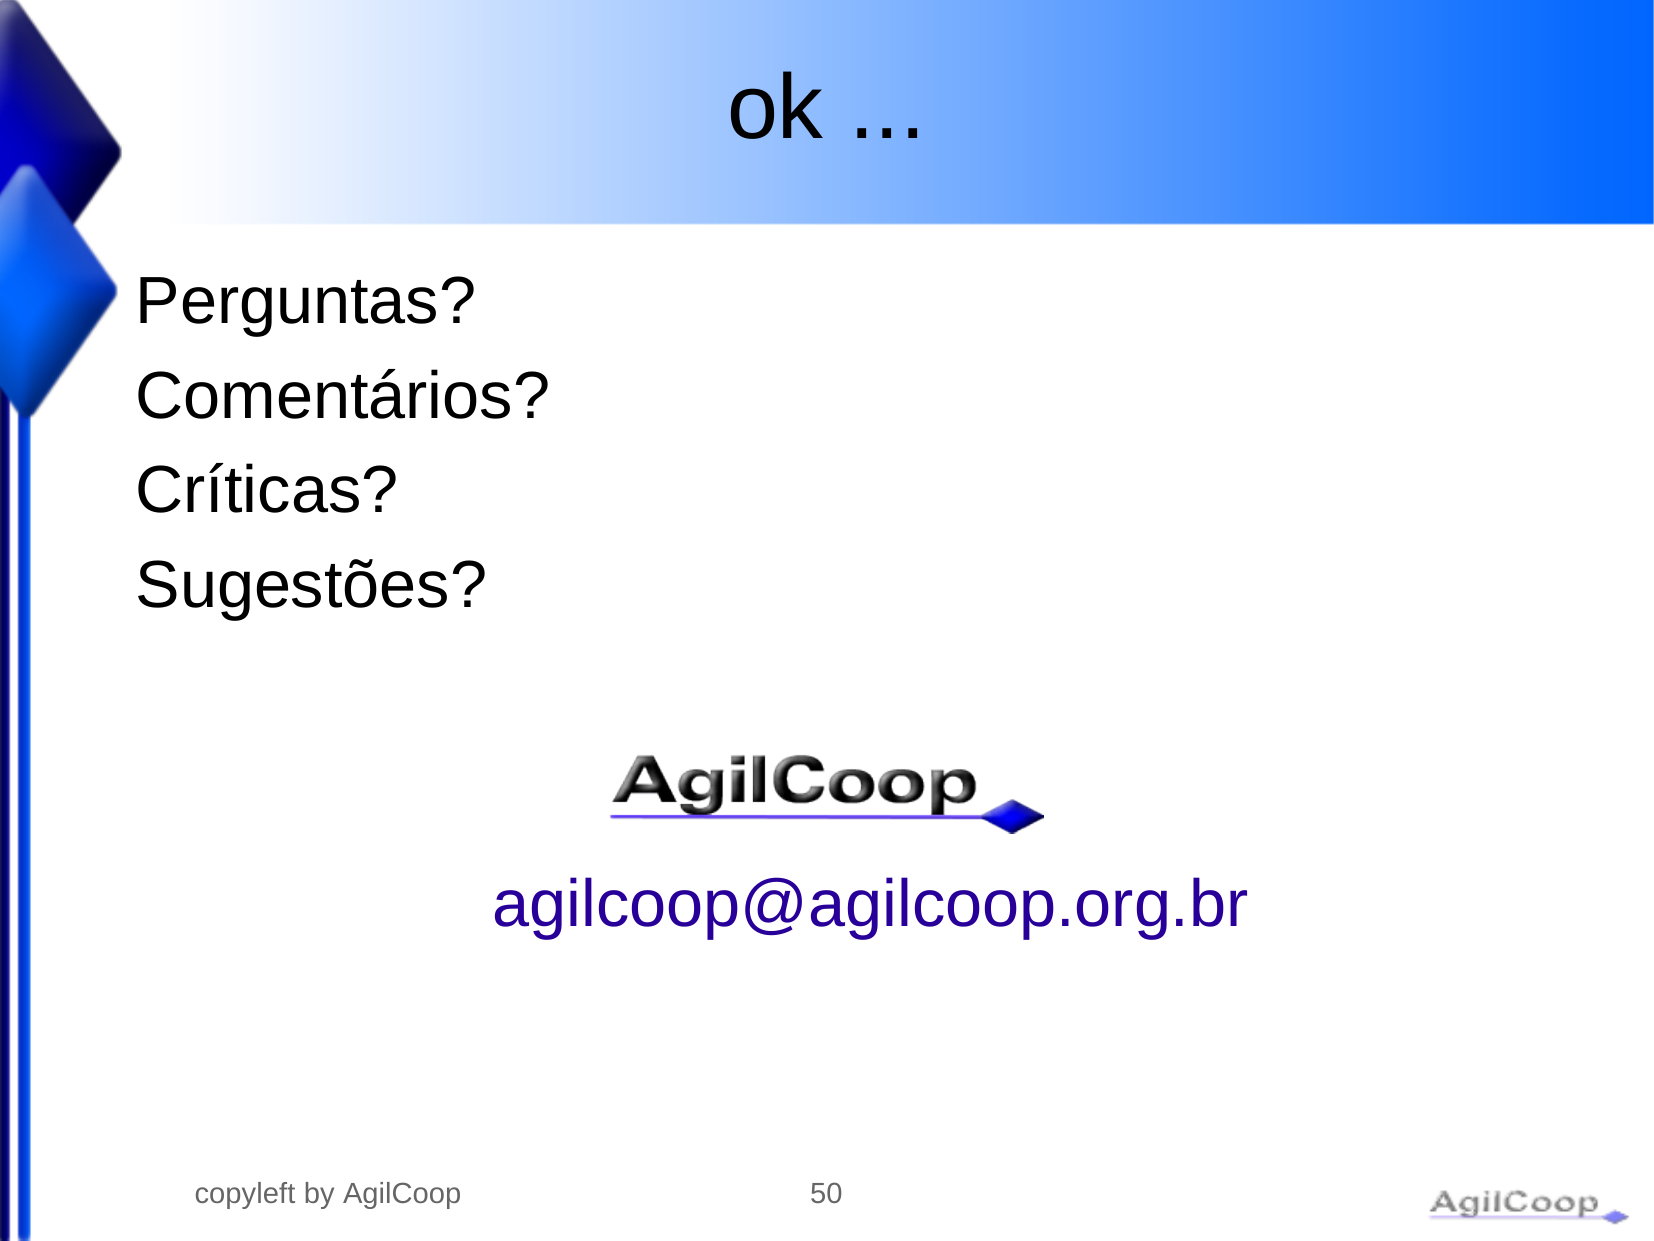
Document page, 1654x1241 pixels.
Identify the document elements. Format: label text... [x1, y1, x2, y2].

list Perguntas? Comentários? Críticas? Sugestões? agilcoop@agilcoop.org.br [118, 271, 1607, 950]
picture [0, 0, 1654, 1241]
title ok ... [82, 60, 1571, 163]
